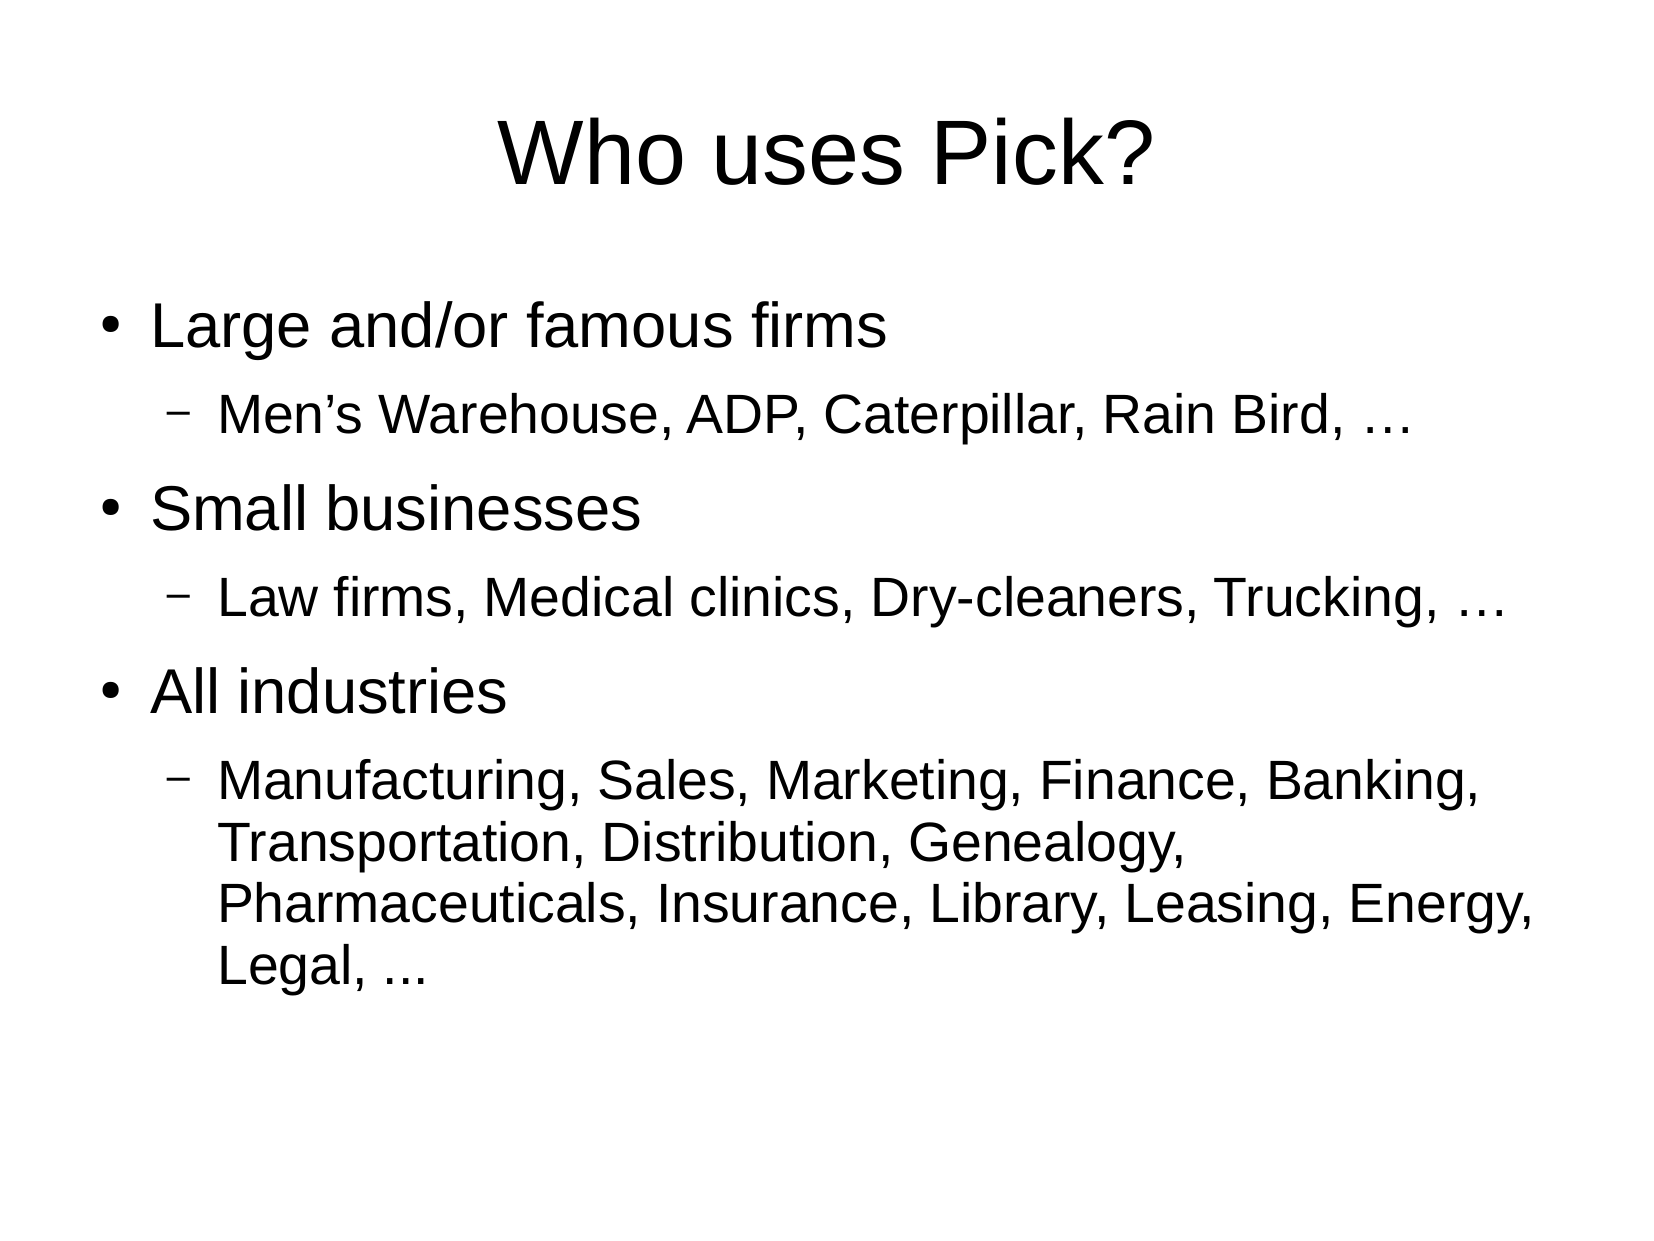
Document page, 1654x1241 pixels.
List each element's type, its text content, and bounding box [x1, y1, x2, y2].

list Large and/or famous firms Men’s Warehouse, ADP, Caterpillar, Rain Bird, … Small businesses Law firms, Medical clinics, Dry-cleaners, Trucking, … All industries Manufacturing, Sales, Marketing, Finance, Banking, Transportation, Distribution, Genealogy, Pharmaceuticals, Insurance, Library, Leasing, Energy, Legal, ... [82, 290, 1571, 1010]
title Who uses Pick? [82, 49, 1571, 257]
